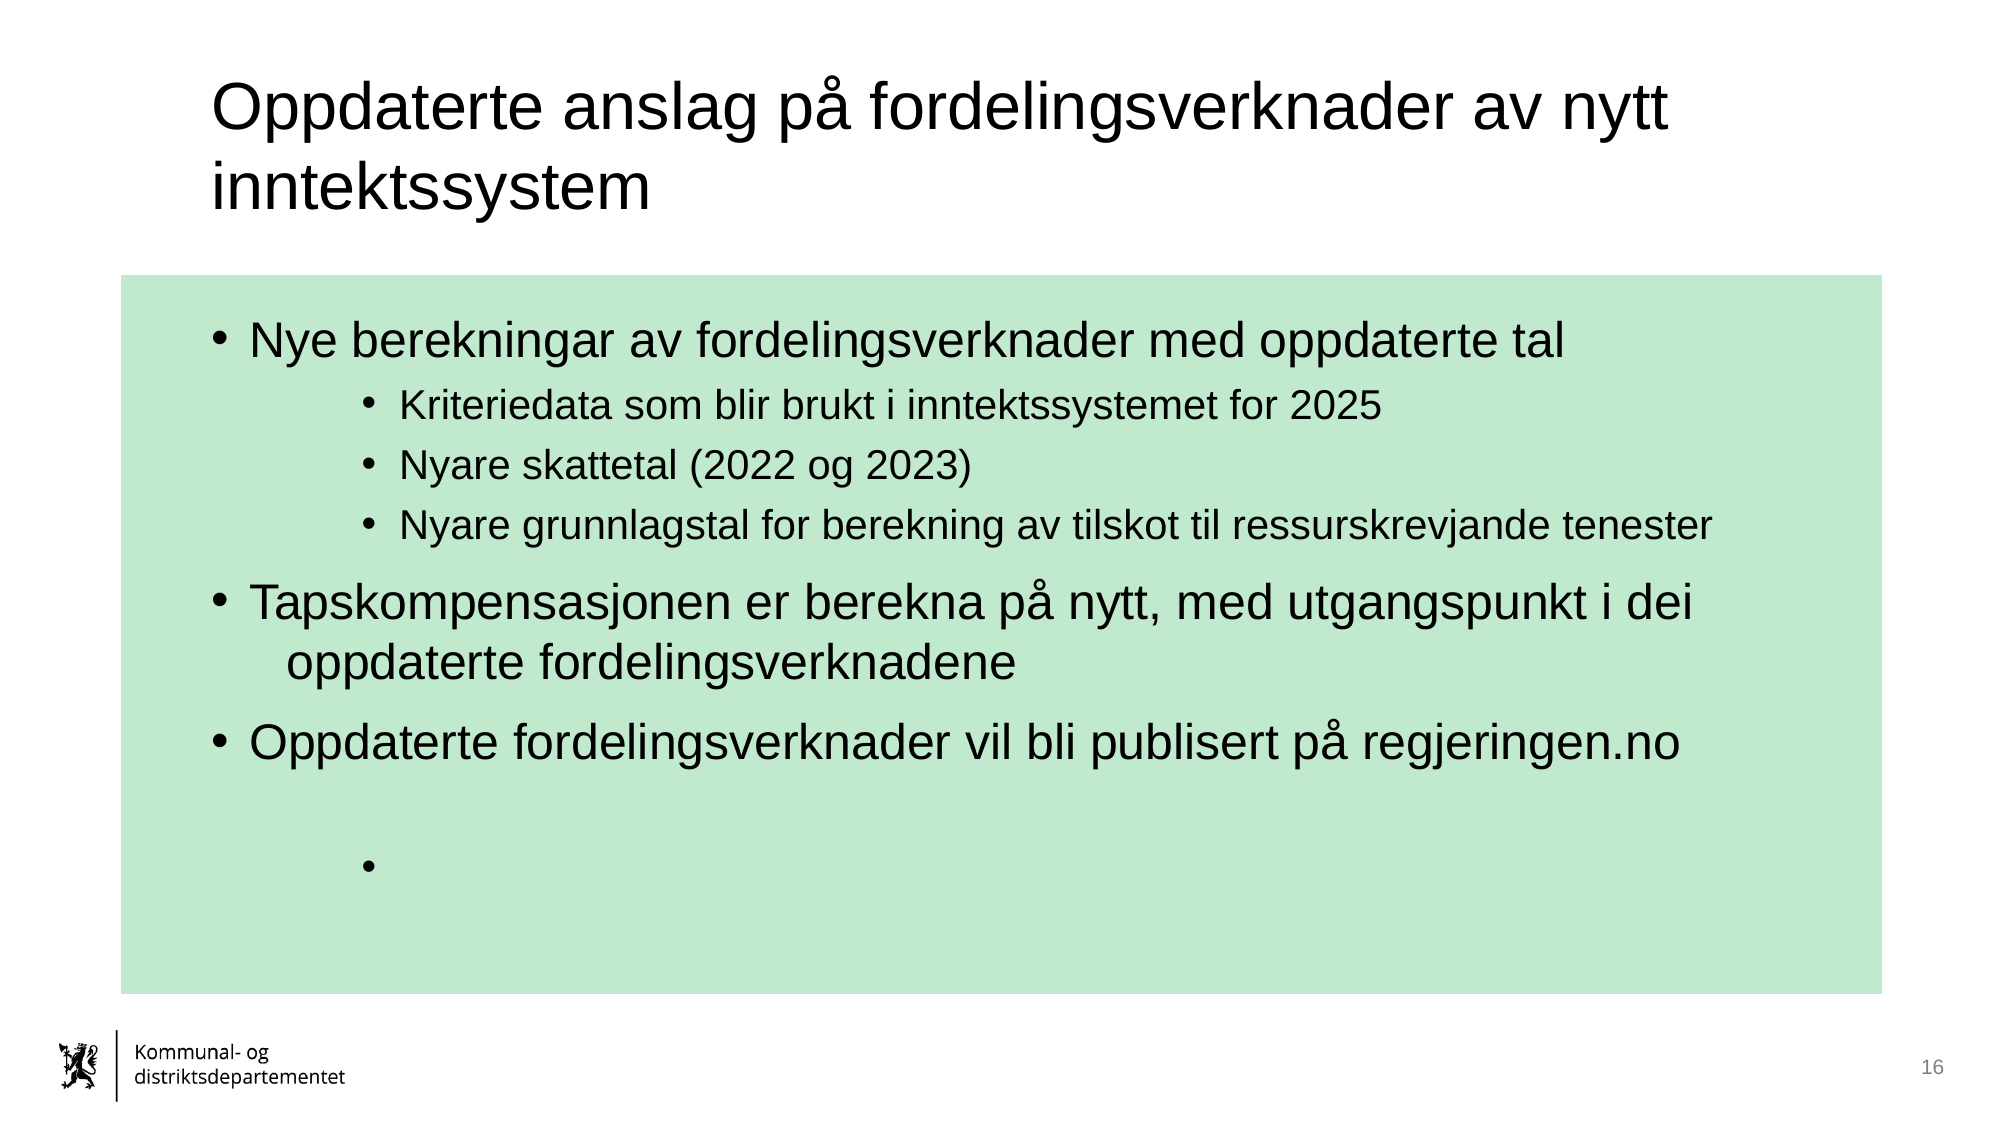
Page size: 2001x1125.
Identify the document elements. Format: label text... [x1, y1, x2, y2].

title Oppdaterte anslag på fordelingsverknader av nytt inntektssystem [196, 48, 1803, 237]
text_box [1895, 1036, 1970, 1096]
list Nye berekningar av fordelingsverknader med oppdaterte tal Kriteriedata som blir brukt i inntektssystemet for 2025 Nyare skattetal (2022 og 2023) Nyare grunnlagstal for berekning av tilskot til ressurskrevjande tenester Tapskompensasjonen er berekna på nytt, med utgangspunkt i dei oppdaterte fordelingsverknadene Oppdaterte fordelingsverknader vil bli publisert på regjeringen.no [196, 299, 1803, 972]
